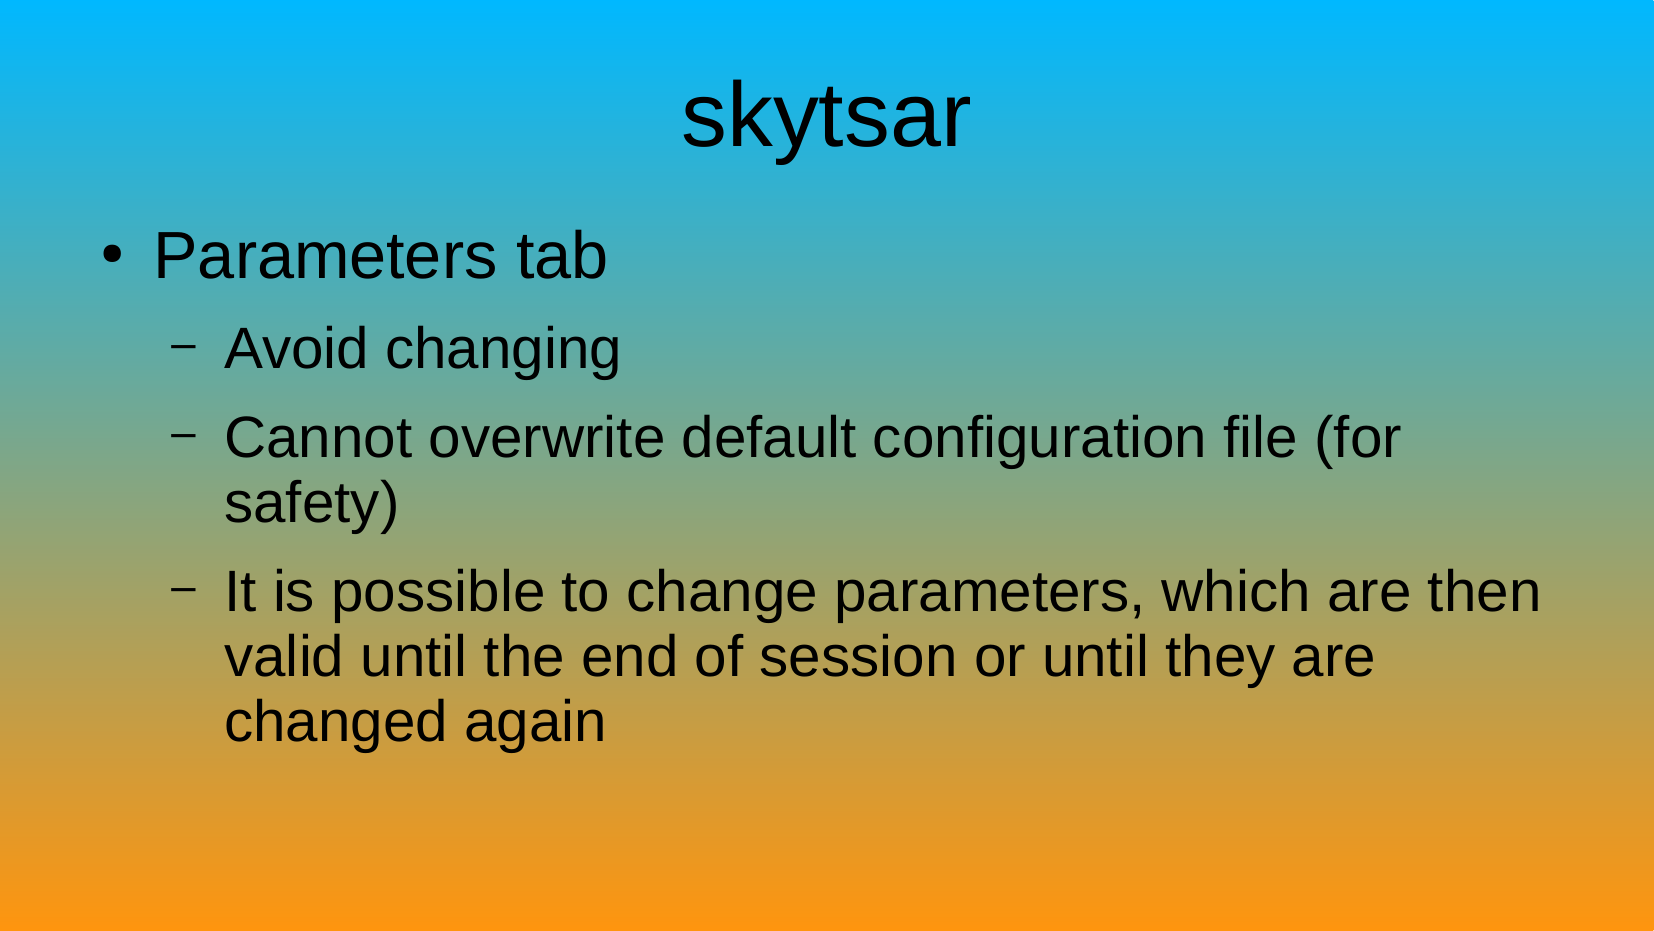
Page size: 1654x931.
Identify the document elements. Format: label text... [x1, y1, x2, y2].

title skytsar [82, 37, 1571, 193]
list Parameters tab Avoid changing Cannot overwrite default configuration file (for safety) It is possible to change parameters, which are then valid until the end of session or until they are changed again [82, 217, 1571, 758]
